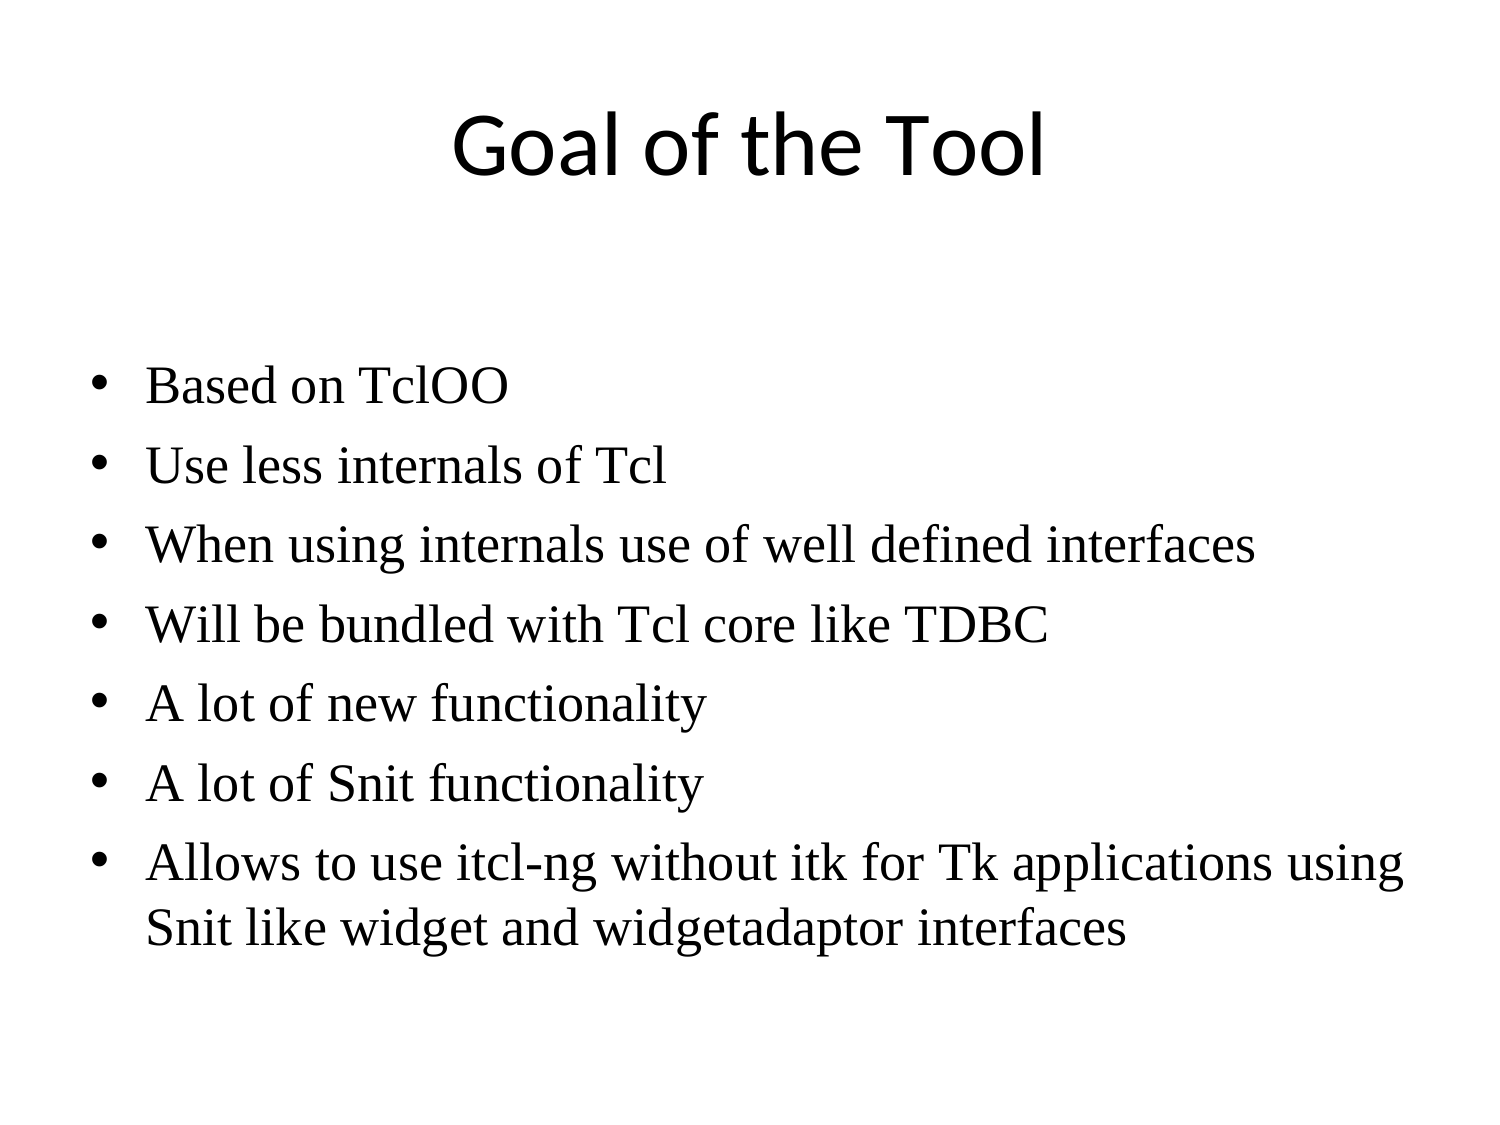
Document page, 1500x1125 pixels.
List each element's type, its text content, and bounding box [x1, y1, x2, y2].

text_box Based on TclOO Use less internals of Tcl When using internals use of well defined interfaces Will be bundled with Tcl core like TDBC A lot of new functionality A lot of Snit functionality Allows to use itcl-ng without itk for Tk applications using Snit like widget and widgetadaptor interfaces [75, 262, 1426, 1005]
text_box Goal of the Tool [75, 45, 1426, 233]
